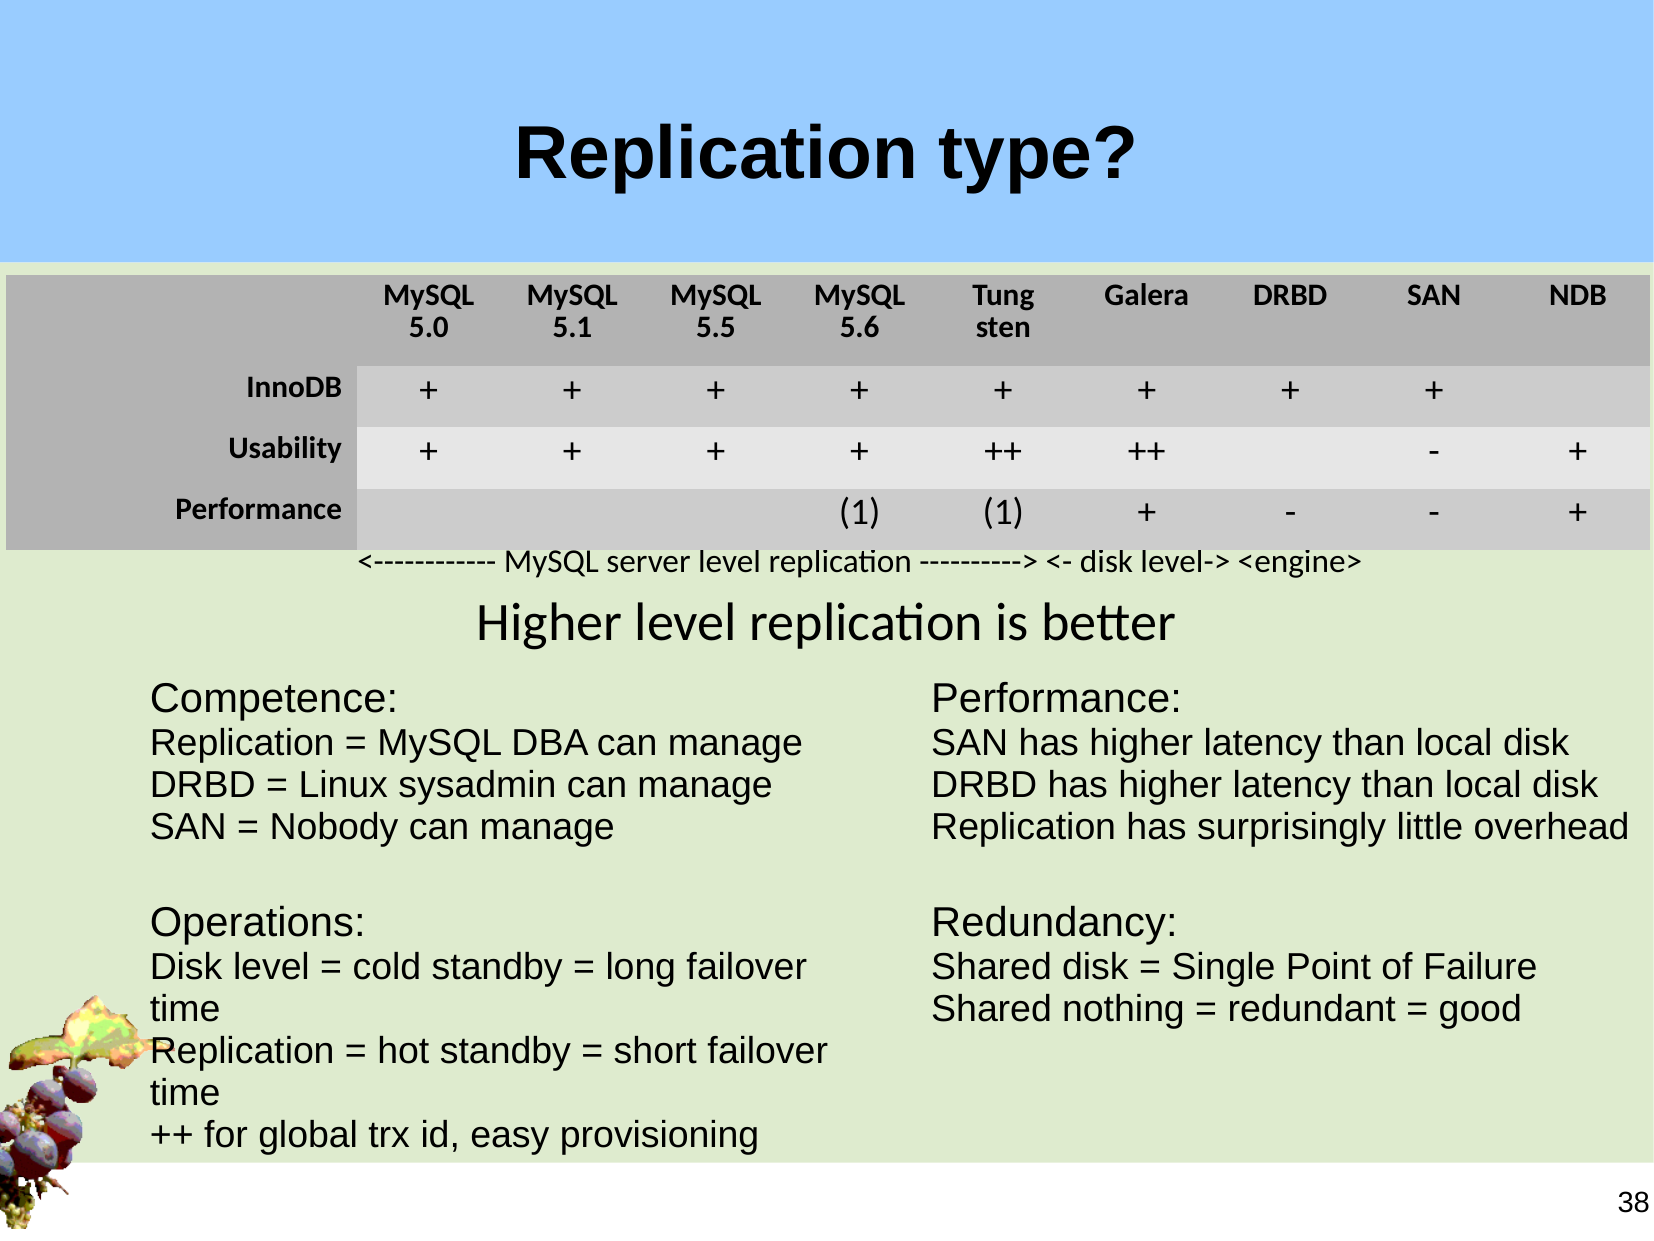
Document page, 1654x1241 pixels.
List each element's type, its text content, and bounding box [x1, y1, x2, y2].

table_header MySQL 5.5 [644, 275, 788, 366]
table_header MySQL 5.0 [357, 275, 501, 366]
picture [0, 990, 188, 1229]
table_cell + [1219, 366, 1362, 427]
table_cell + [644, 427, 788, 489]
table_cell + [357, 427, 501, 489]
table_cell [1219, 427, 1362, 489]
table_cell [1506, 366, 1650, 427]
table_cell + [1075, 366, 1219, 427]
table_header Galera [1075, 275, 1219, 366]
table_header Tung sten [931, 275, 1075, 366]
table_header DRBD [1219, 275, 1362, 366]
table_cell - [1362, 489, 1506, 550]
table_cell + [1506, 427, 1650, 489]
table_cell + [501, 427, 644, 489]
table_cell ++ [931, 427, 1075, 489]
table_cell (1) [931, 489, 1075, 550]
list Performance: SAN has higher latency than local disk DRBD has higher latency than local disk Replication has surprisingly little overhead Redundancy: Shared disk = Single Point of Failure Shared nothing = redundant = good [860, 675, 1648, 1126]
table_cell + [931, 366, 1075, 427]
table_header MySQL 5.6 [788, 275, 931, 366]
table_cell Performance [6, 489, 357, 550]
table_cell InnoDB [6, 366, 357, 427]
list <------------ MySQL server level replication ----------> <- disk level-> <engine> [286, 547, 1654, 586]
table_header [6, 275, 357, 366]
table_cell (1) [788, 489, 931, 550]
table_cell [357, 489, 501, 550]
title Replication type? [82, 49, 1571, 257]
table_cell + [357, 366, 501, 427]
table_cell ++ [1075, 427, 1219, 489]
list Competence: Replication = MySQL DBA can manage DRBD = Linux sysadmin can manage SAN = Nobody can manage Operations: Disk level = cold standby = long failover time Replication = hot standby = short failover time ++ for global trx id, easy provisioning [78, 675, 867, 1156]
table_cell + [501, 366, 644, 427]
table_cell + [788, 427, 931, 489]
table_cell [644, 489, 788, 550]
table_cell Usability [6, 427, 357, 489]
table_header NDB [1506, 275, 1650, 366]
table_cell + [1075, 489, 1219, 550]
table_cell - [1362, 427, 1506, 489]
table_cell + [644, 366, 788, 427]
table_cell + [1362, 366, 1506, 427]
table_cell [501, 489, 644, 550]
table_cell + [1506, 489, 1650, 550]
table_header MySQL 5.1 [501, 275, 644, 366]
list Higher level replication is better [82, 600, 1501, 676]
table_header SAN [1362, 275, 1506, 366]
table_cell - [1219, 489, 1362, 550]
table_cell + [788, 366, 931, 427]
